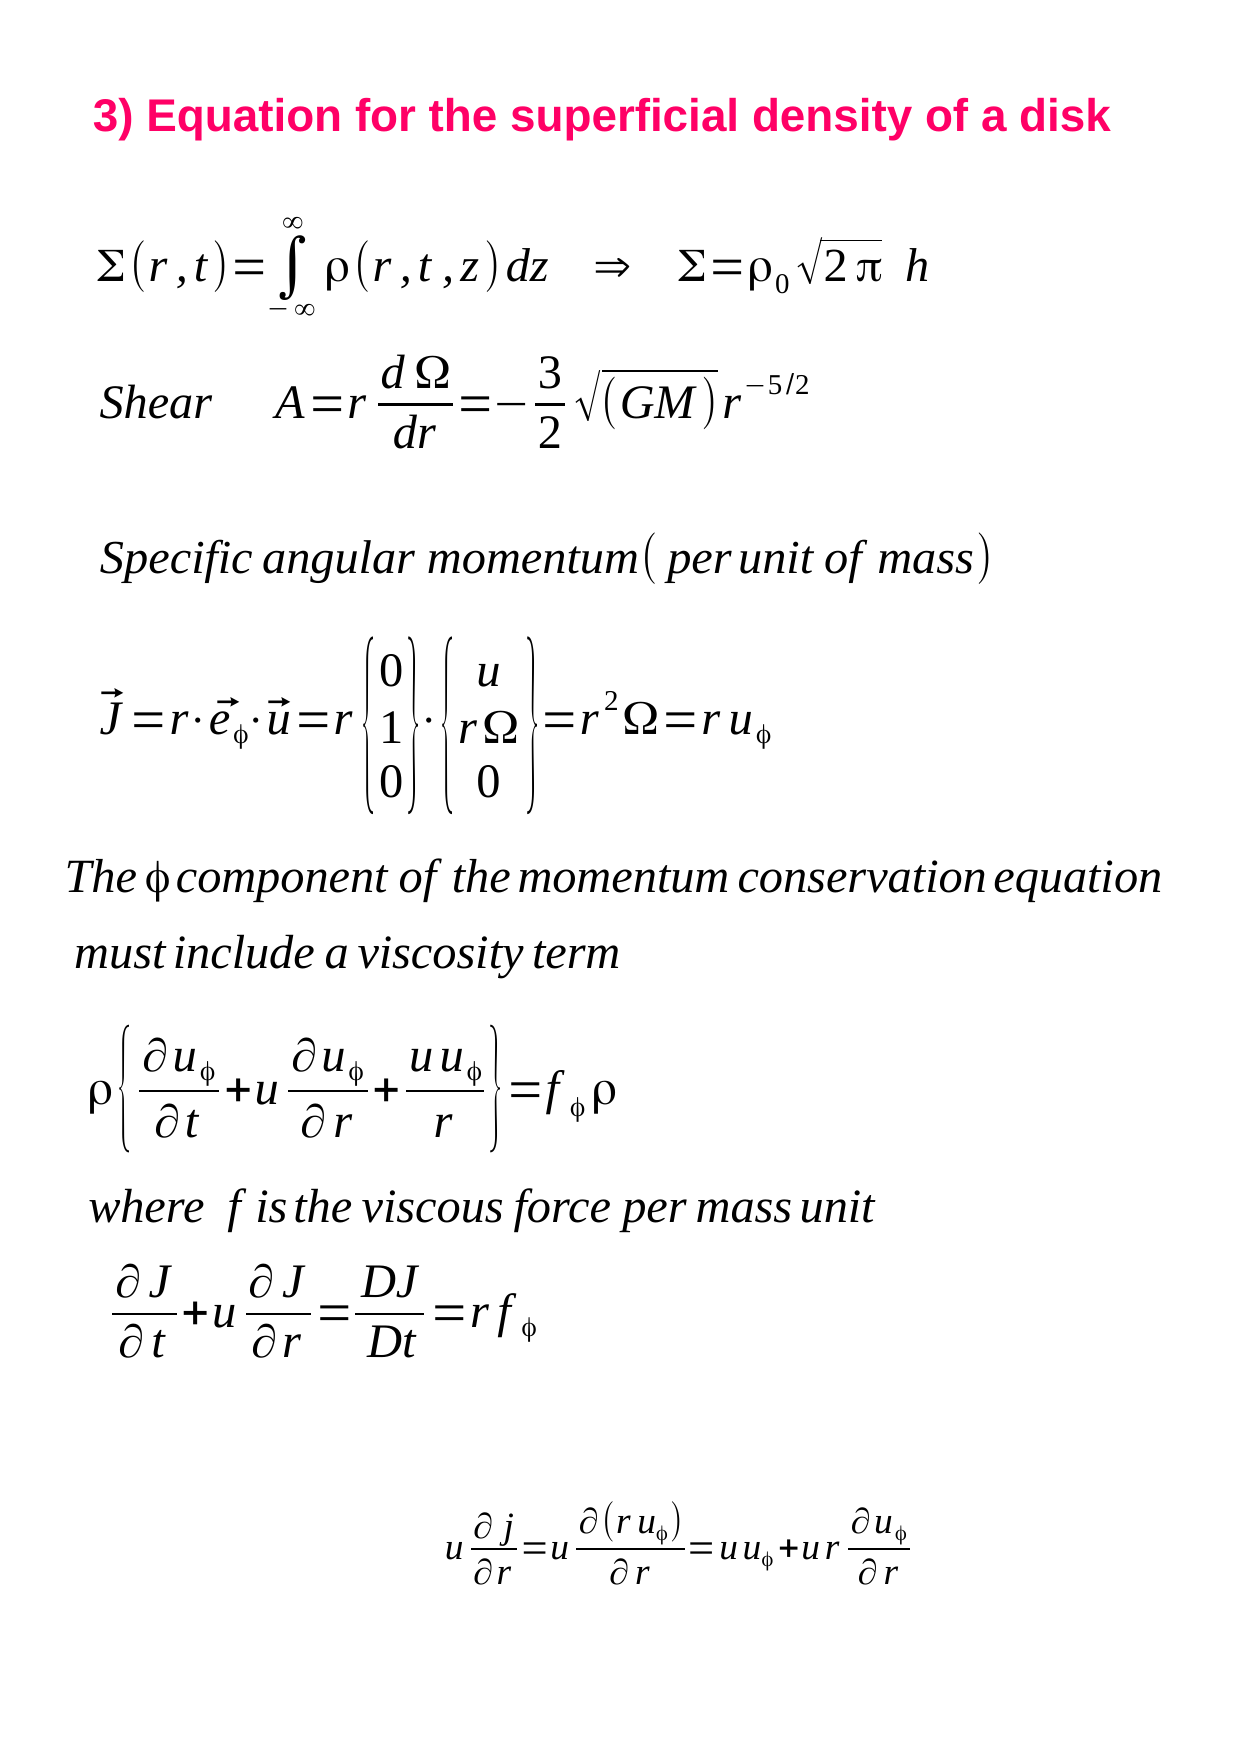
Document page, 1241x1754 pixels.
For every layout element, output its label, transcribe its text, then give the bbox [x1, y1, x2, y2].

chart [51, 850, 1176, 906]
chart [85, 215, 941, 317]
chart [75, 1023, 629, 1156]
chart [87, 634, 783, 818]
chart [75, 1179, 890, 1234]
chart [87, 346, 822, 461]
chart [87, 528, 1005, 586]
chart [61, 926, 634, 980]
text_box 3) Equation for the superficial density of a disk [78, 82, 1185, 201]
chart [435, 1499, 920, 1594]
chart [96, 1255, 550, 1370]
